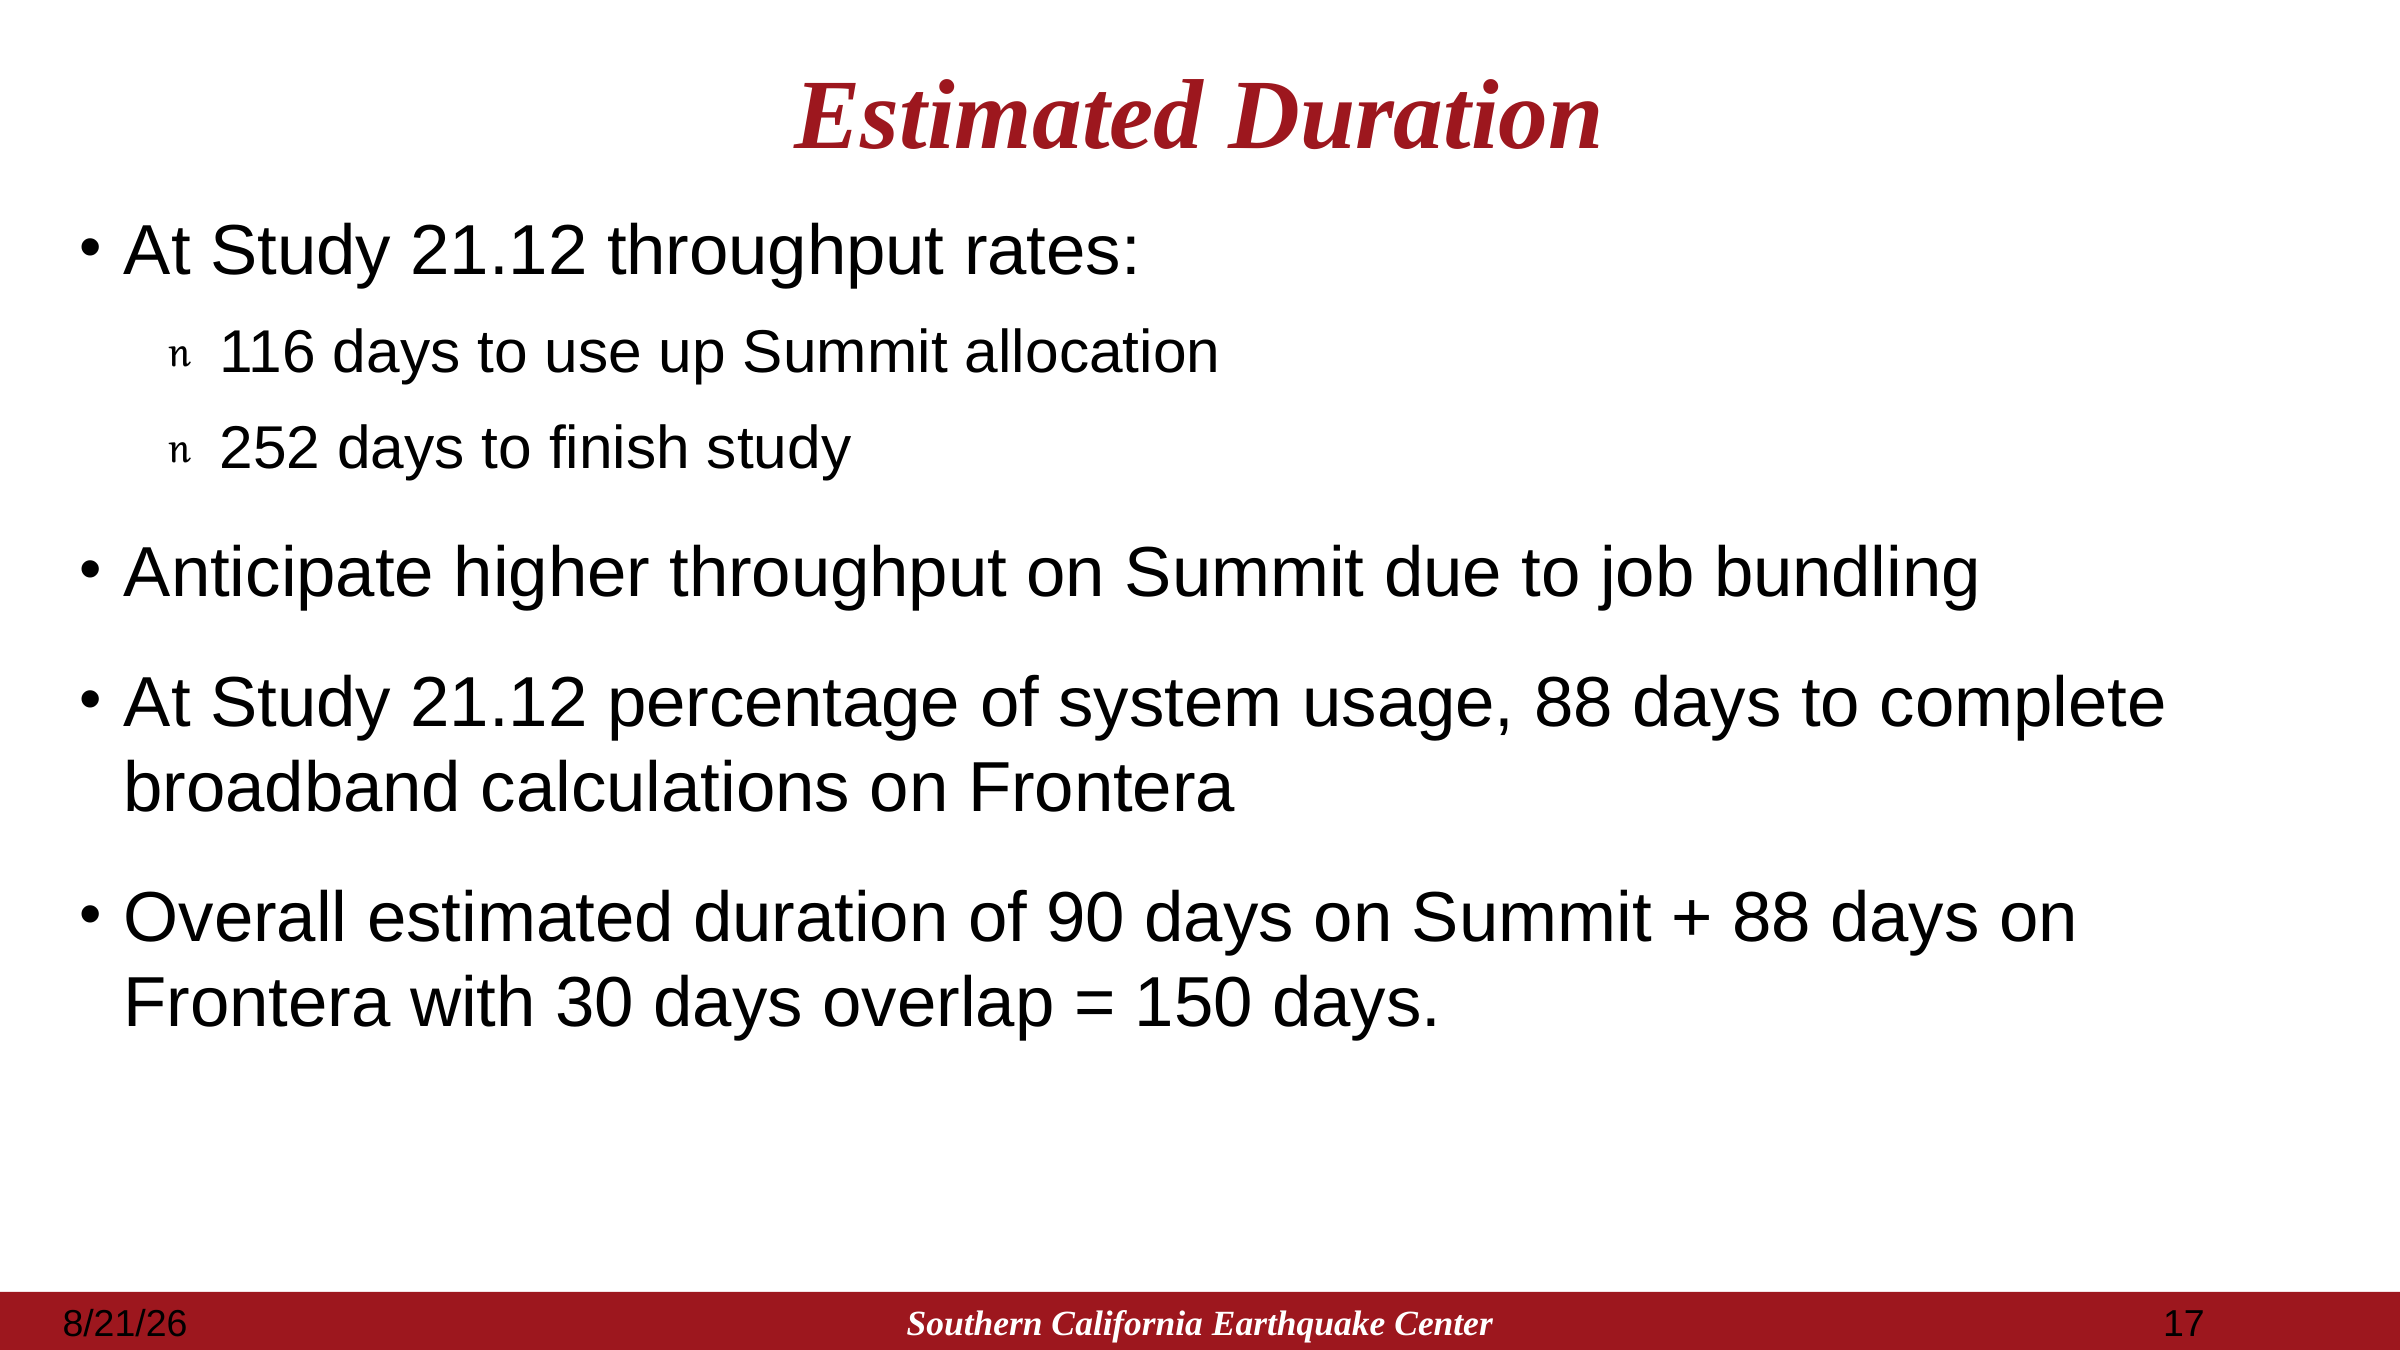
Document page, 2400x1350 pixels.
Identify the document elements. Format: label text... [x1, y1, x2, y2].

text_box Southern California Earthquake Center [794, 1285, 1606, 1350]
text_box <number> [2145, 1303, 2371, 1339]
text_box 04/11/2023 [44, 1303, 320, 1339]
text_box Estimated Duration [59, 53, 2341, 180]
text_box At Study 21.12 throughput rates: 116 days to use up Summit allocation 252 days to finish study Anticipate higher throughput on Summit due to job bundling At Study 21.12 percentage of system usage, 88 days to complete broadband calculations on Frontera Overall estimated duration of 90 days on Summit + 88 days on Frontera with 30 days overlap = 150 days. [59, 195, 2341, 1260]
